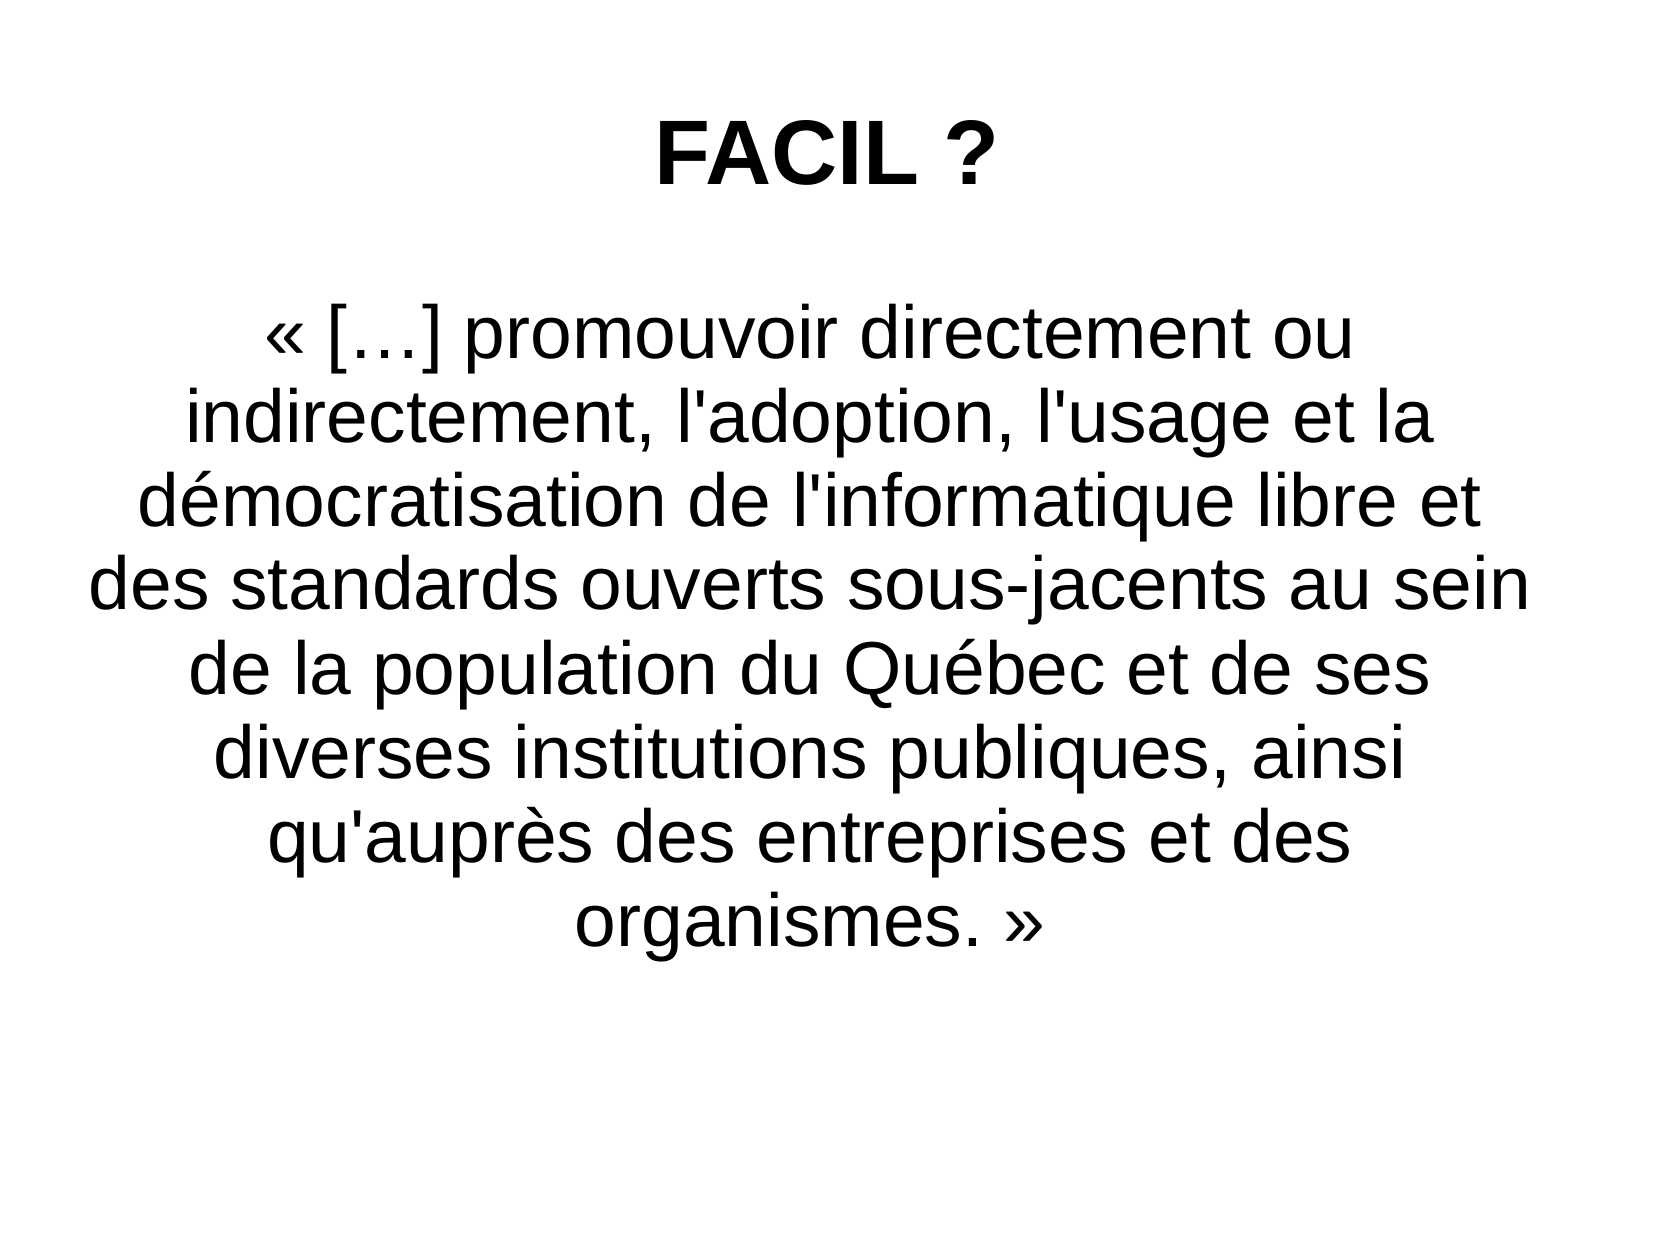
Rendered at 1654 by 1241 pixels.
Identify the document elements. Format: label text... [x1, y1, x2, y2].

list « […] promouvoir directement ou indirectement, l'adoption, l'usage et la démocratisation de l'informatique libre et des standards ouverts sous-jacents au sein de la population du Québec et de ses diverses institutions publiques, ainsi qu'auprès des entreprises et des organismes. » [82, 290, 1538, 1010]
title FACIL ? [82, 49, 1571, 257]
